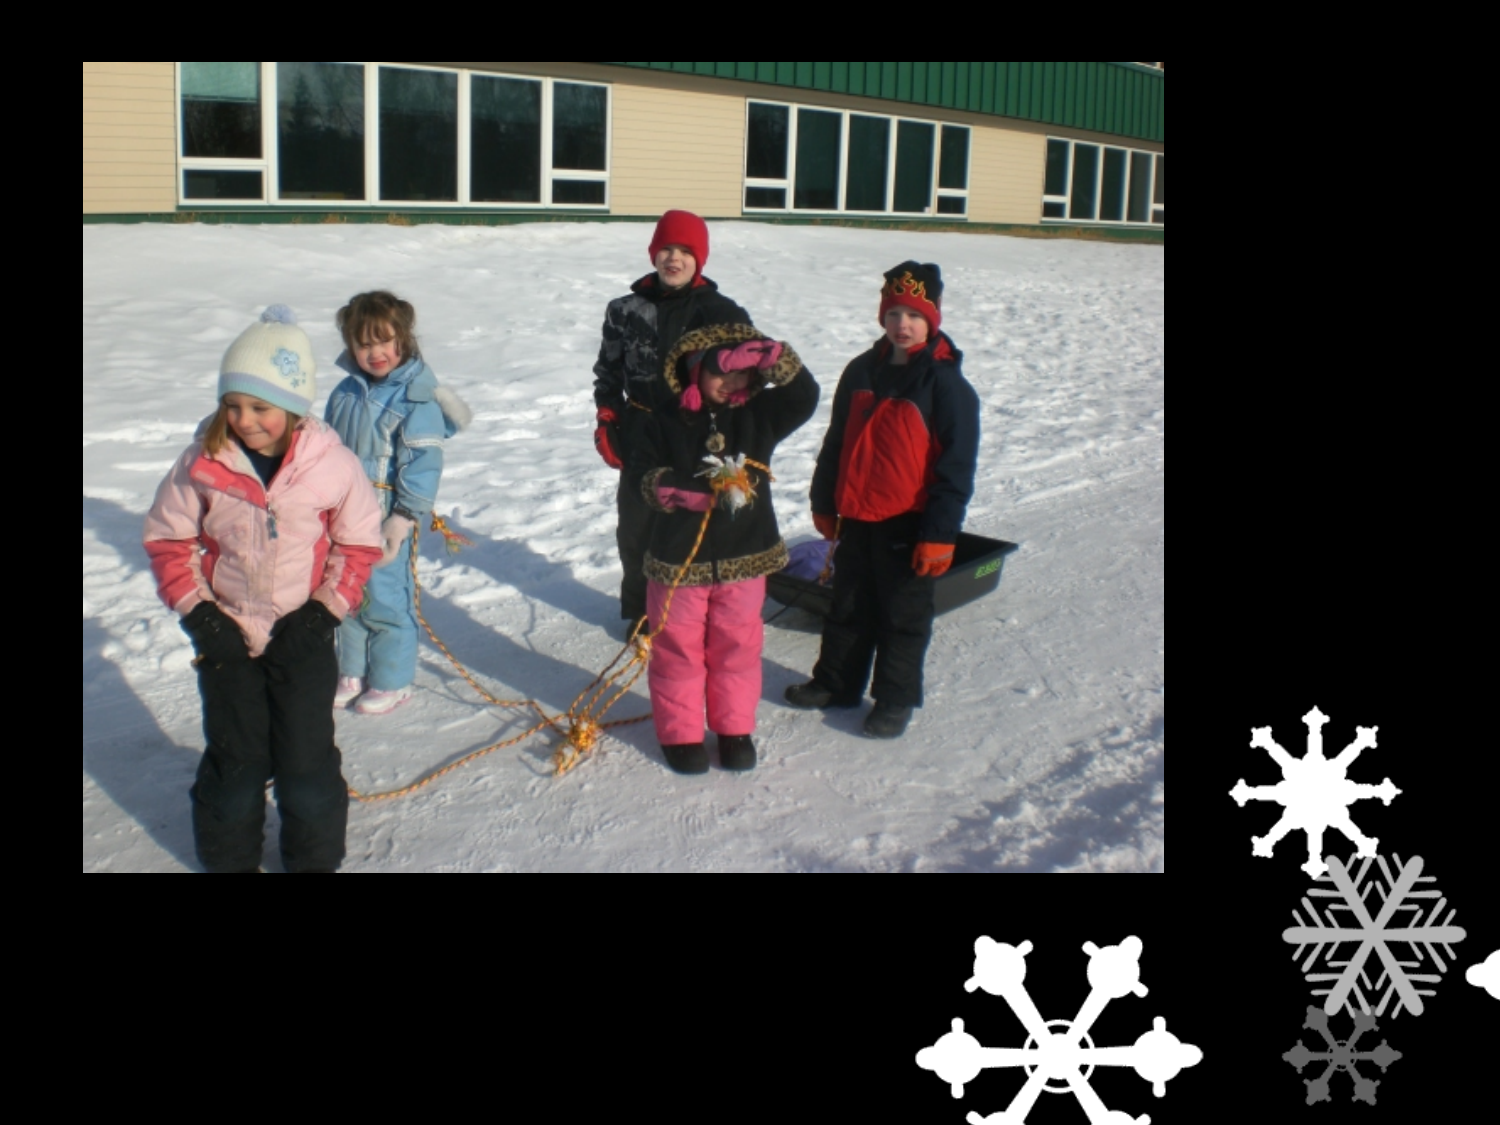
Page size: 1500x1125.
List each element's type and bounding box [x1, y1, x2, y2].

picture [83, 62, 1164, 873]
